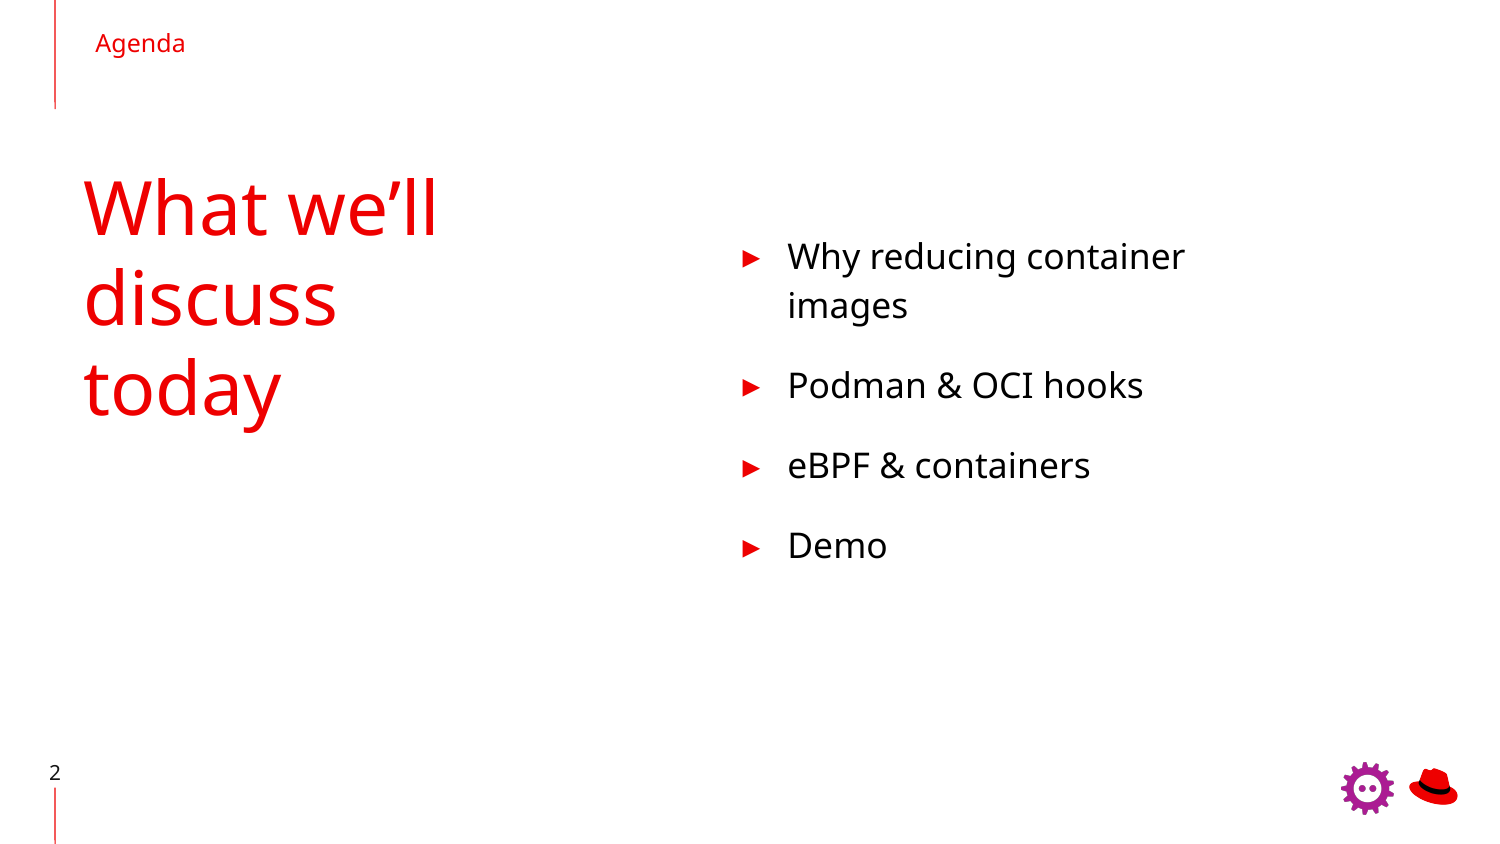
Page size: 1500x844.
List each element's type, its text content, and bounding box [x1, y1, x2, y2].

picture [1341, 762, 1394, 815]
slide_number <number> [21, 774, 89, 788]
text_box Why reducing container images Podman & OCI hooks eBPF & containers Demo [731, 227, 1294, 597]
picture [1409, 768, 1458, 805]
subtitle Agenda [41, 5, 517, 81]
title What we’ll discuss today [83, 160, 442, 410]
